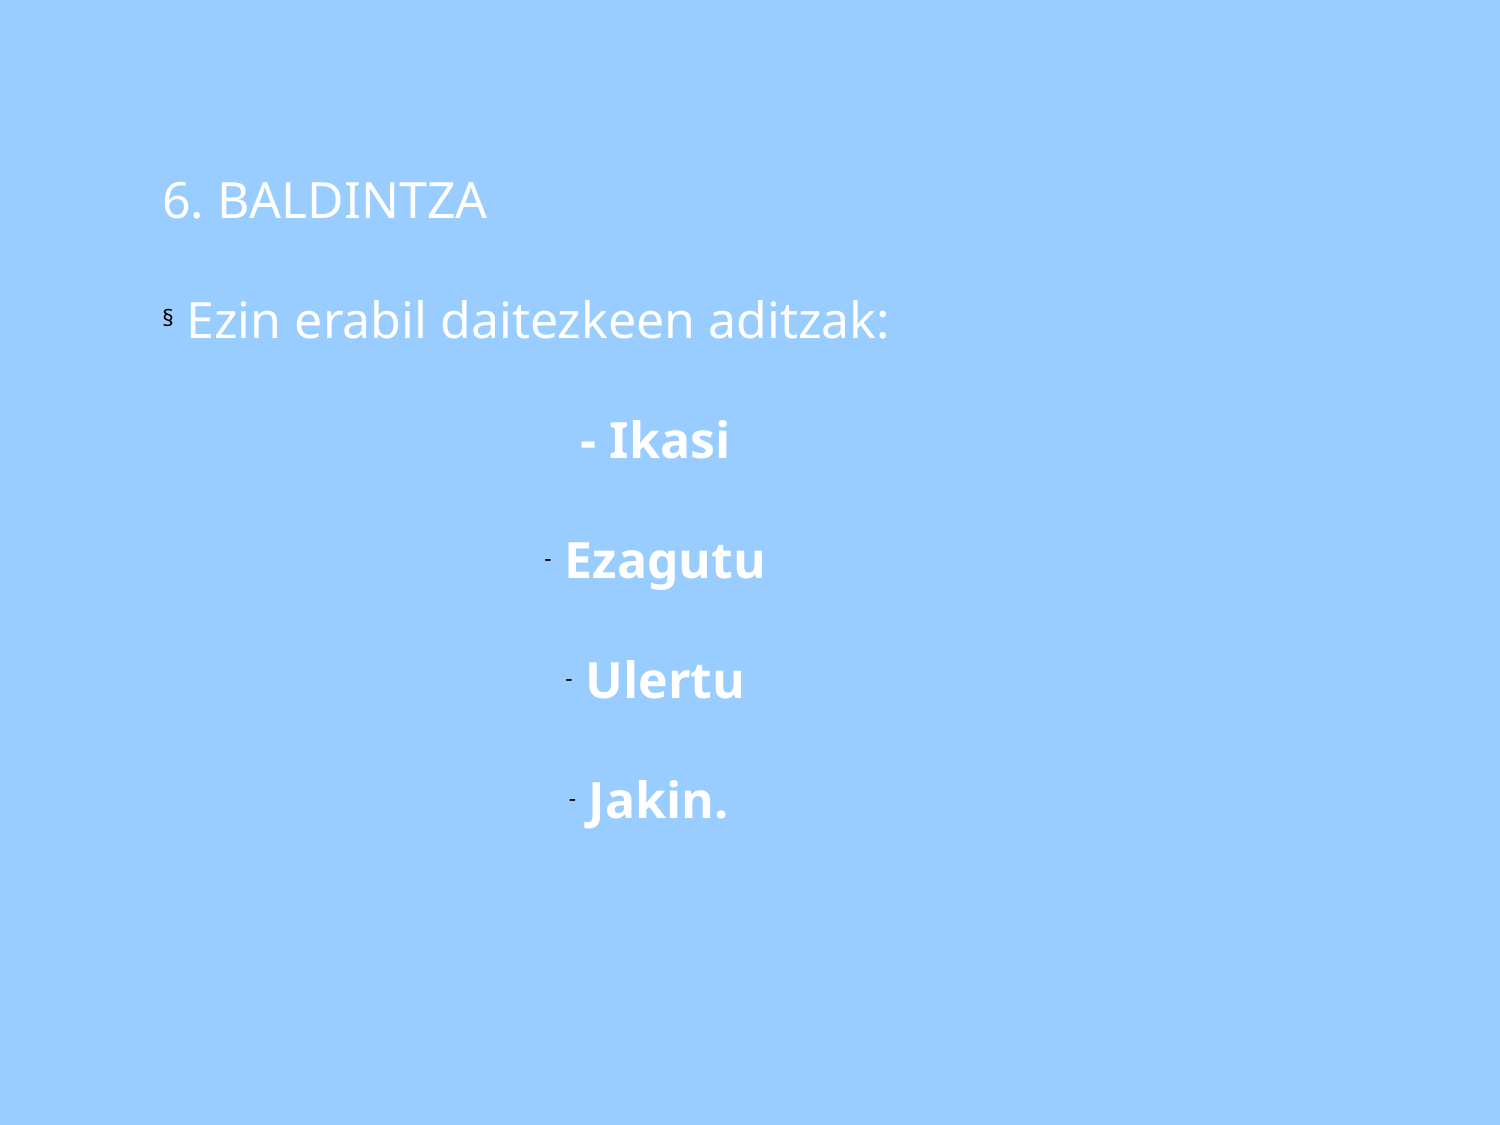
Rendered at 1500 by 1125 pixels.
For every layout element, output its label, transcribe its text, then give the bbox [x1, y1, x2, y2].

text_box 6. BALDINTZA Ezin erabil daitezkeen aditzak: - Ikasi Ezagutu Ulertu Jakin. [147, 160, 1164, 1121]
